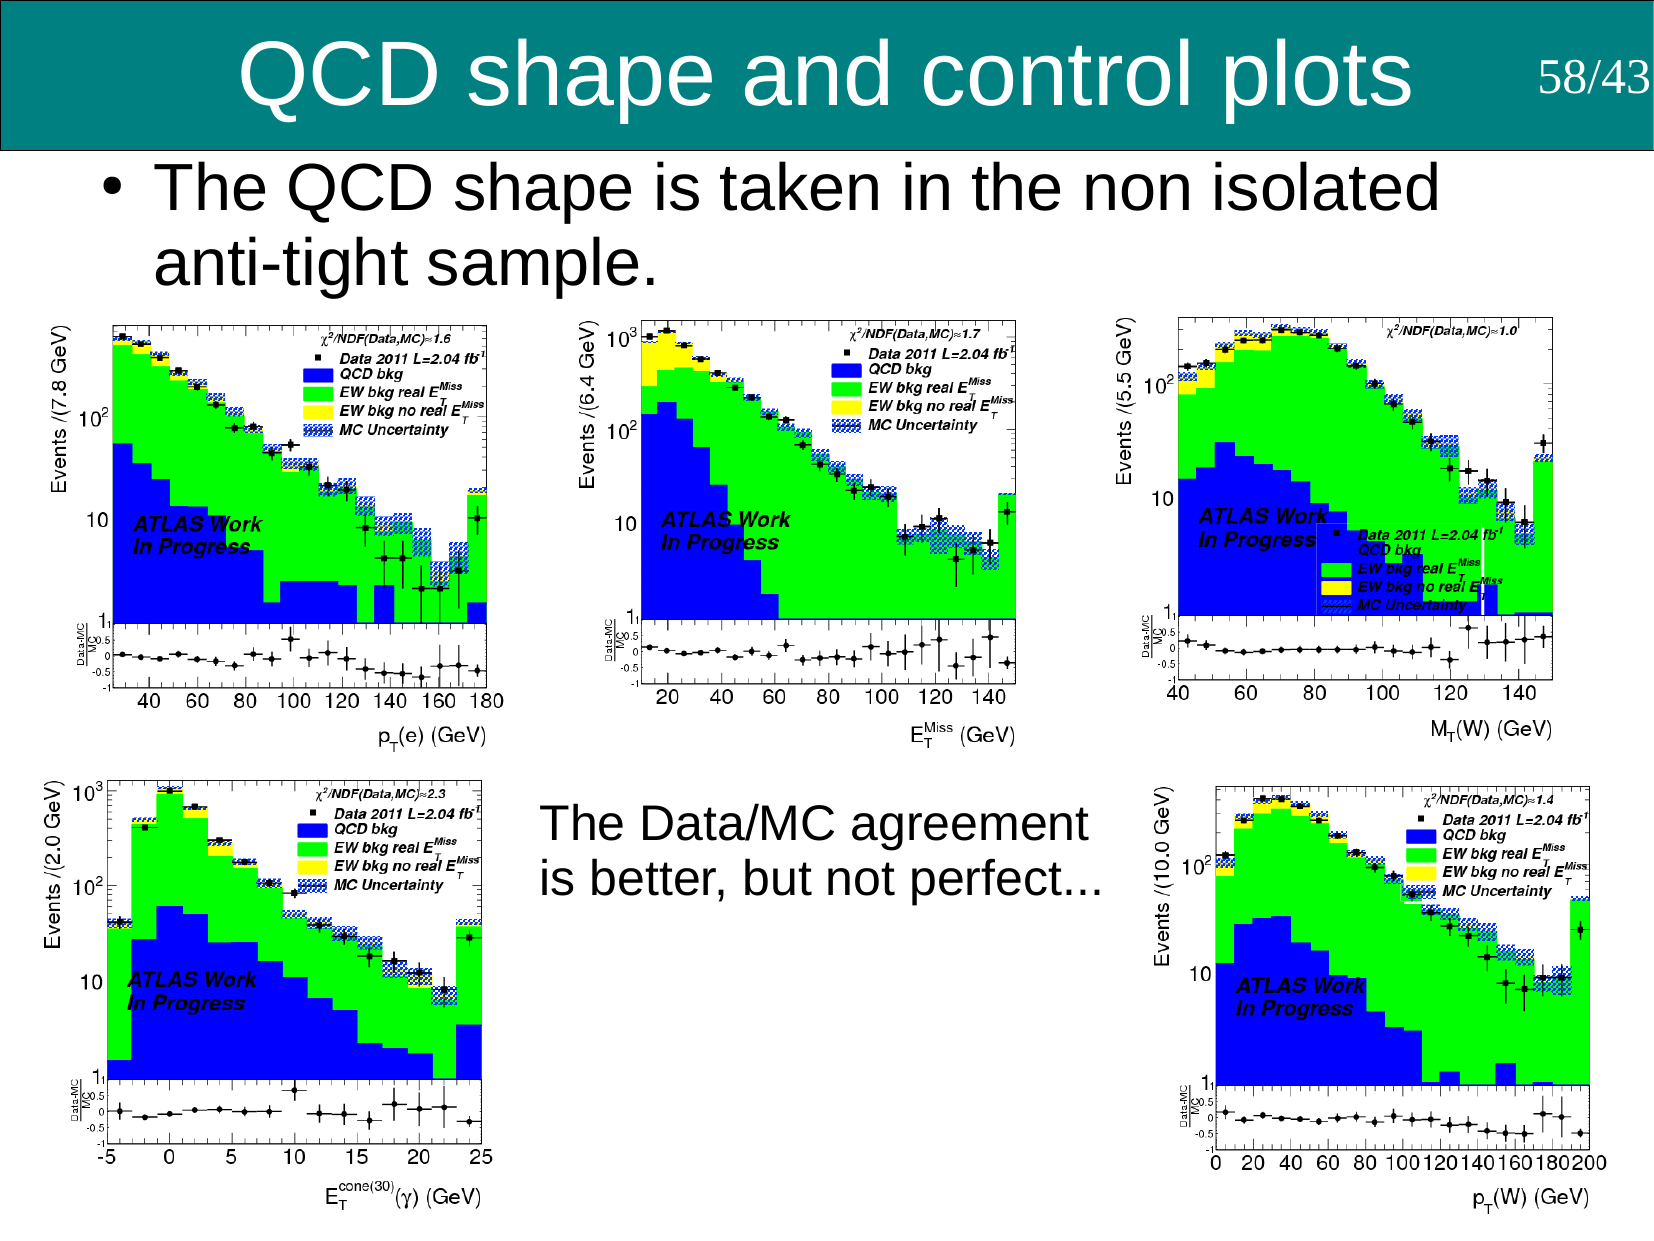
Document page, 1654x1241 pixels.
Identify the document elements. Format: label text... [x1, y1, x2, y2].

picture [31, 302, 510, 1217]
picture [1102, 294, 1576, 753]
picture [565, 297, 1039, 757]
picture [1140, 763, 1613, 1223]
list The QCD shape is taken in the non isolated anti-tight sample. [82, 150, 1571, 1109]
title QCD shape and control plots [82, 22, 1571, 126]
text_box The Data/MC agreement is better, but not perfect... [525, 787, 1126, 914]
